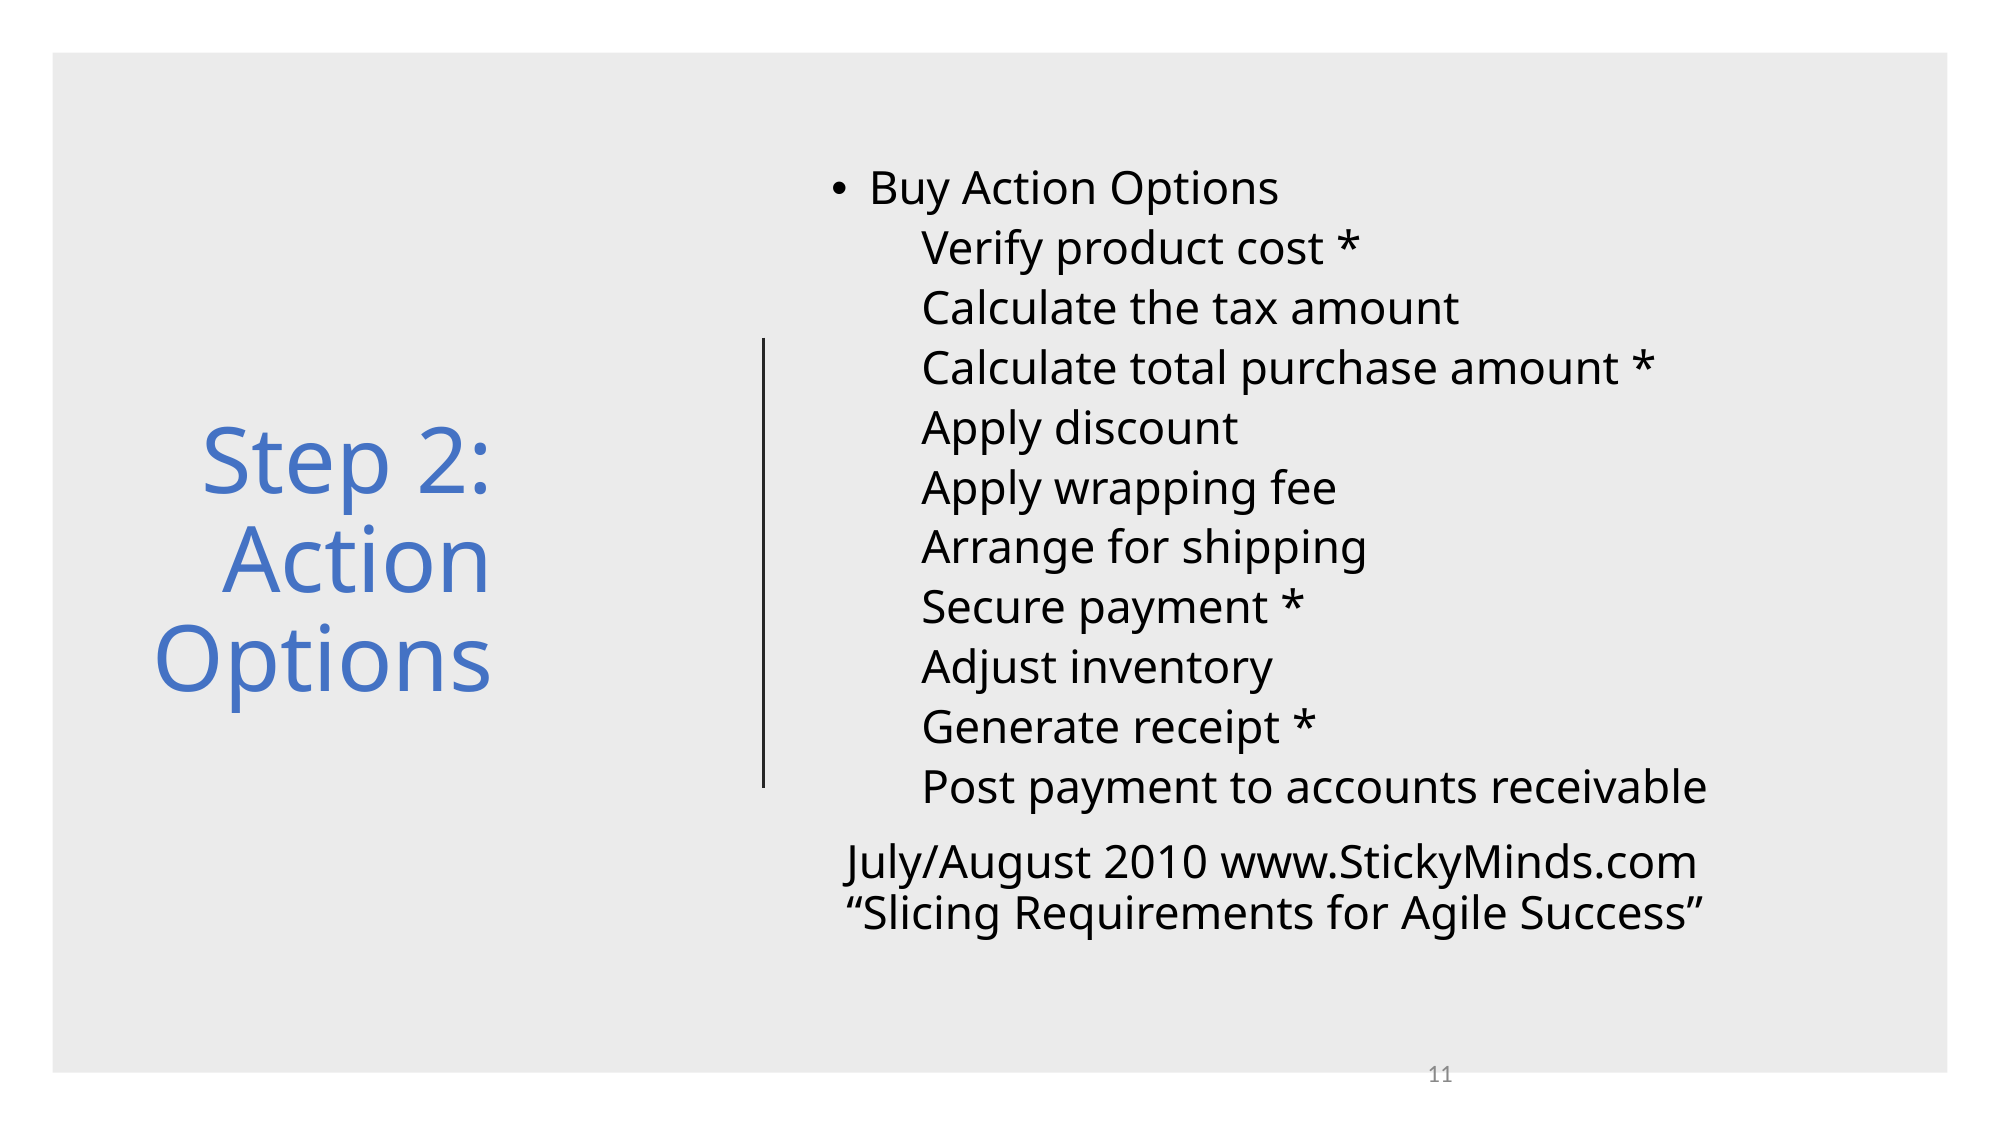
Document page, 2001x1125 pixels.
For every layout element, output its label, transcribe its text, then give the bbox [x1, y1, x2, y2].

list Buy Action Options Verify product cost * Calculate the tax amount Calculate total purchase amount * Apply discount Apply wrapping fee Arrange for shipping Secure payment * Adjust inventory Generate receipt * Post payment to accounts receivable July/August 2010 www.StickyMinds.com “Slicing Requirements for Agile Success” [816, 158, 1863, 967]
text_box [53, 53, 1947, 1073]
title Step 2: Action Options [137, 158, 711, 967]
text_box 11 [1412, 1042, 1863, 1103]
